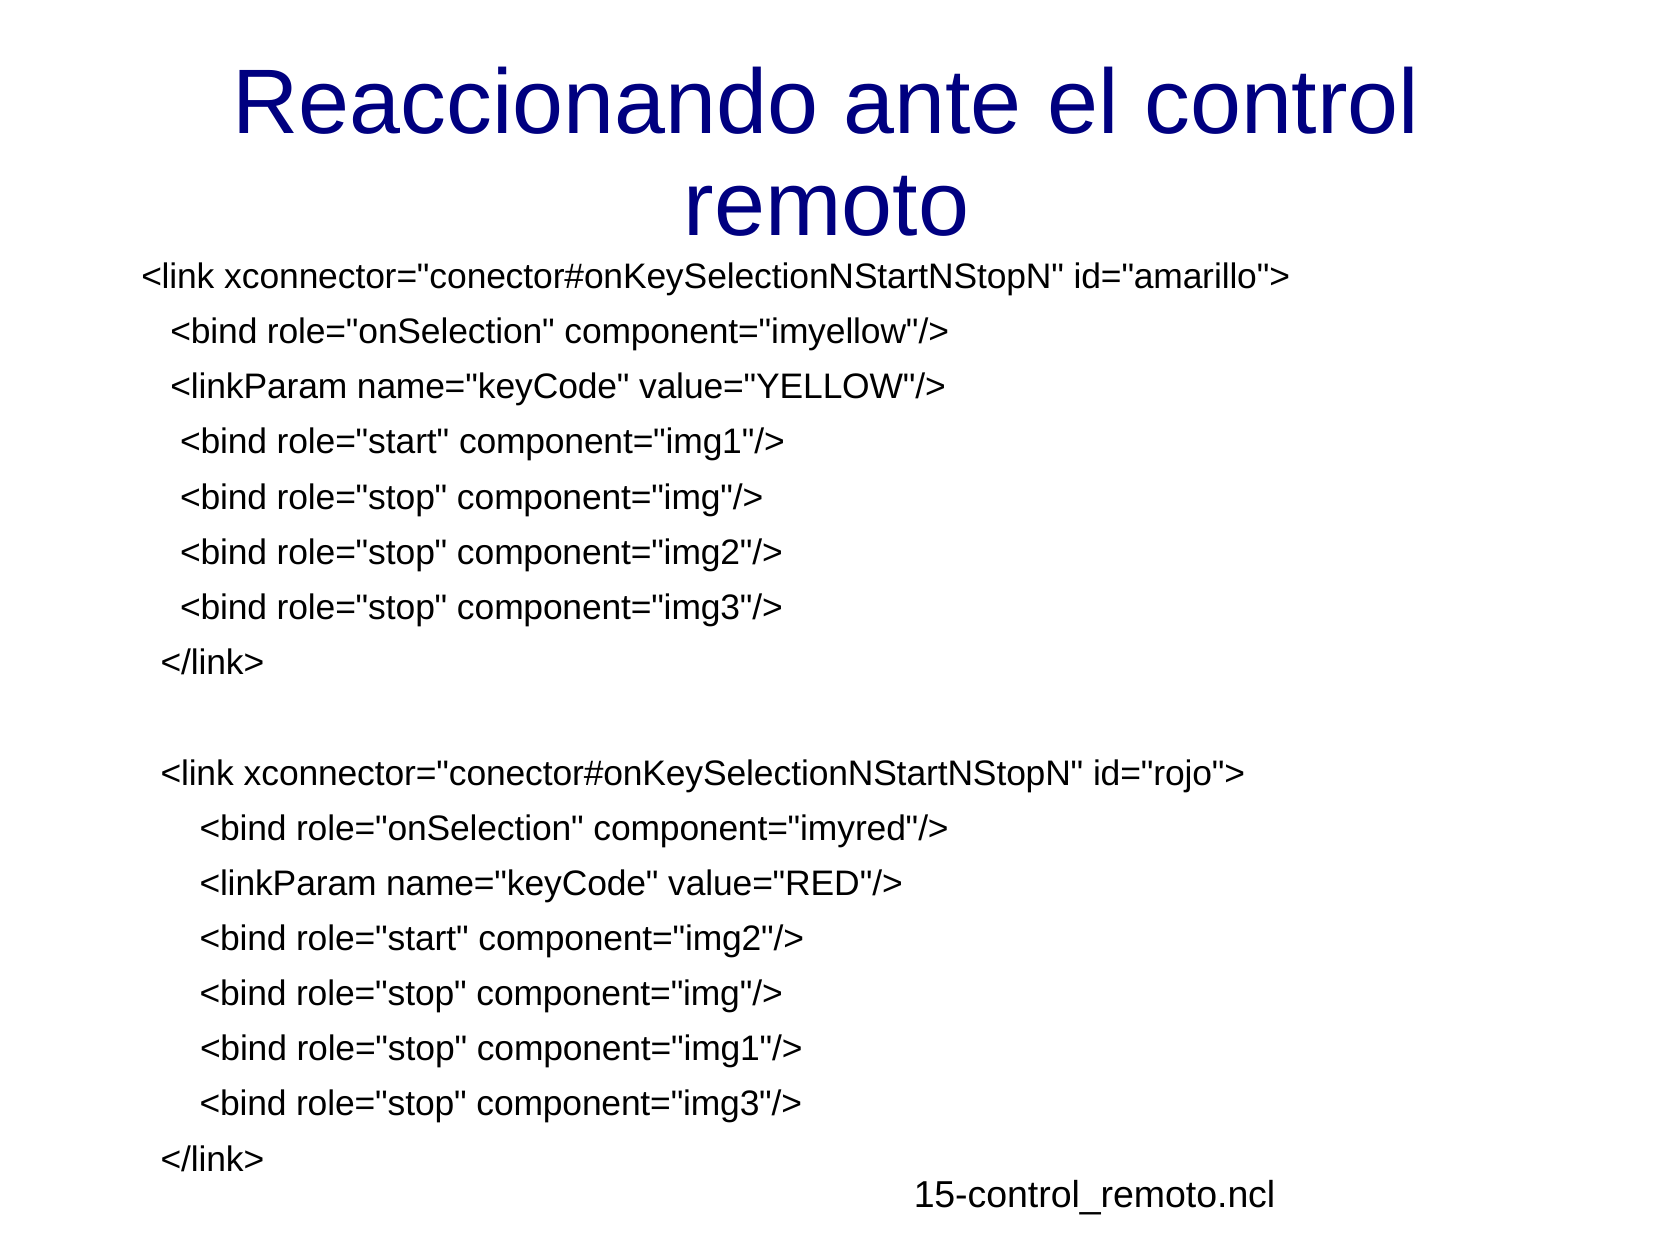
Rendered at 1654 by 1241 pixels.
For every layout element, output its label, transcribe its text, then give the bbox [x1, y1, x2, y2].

list <link xconnector="conector#onKeySelectionNStartNStopN" id="amarillo"> <bind role="onSelection" component="imyellow"/> <linkParam name="keyCode" value="YELLOW"/> <bind role="start" component="img1"/> <bind role="stop" component="img"/> <bind role="stop" component="img2"/> <bind role="stop" component="img3"/> </link> <link xconnector="conector#onKeySelectionNStartNStopN" id="rojo"> <bind role="onSelection" component="imyred"/> <linkParam name="keyCode" value="RED"/> <bind role="start" component="img2"/> <bind role="stop" component="img"/> <bind role="stop" component="img1"/> <bind role="stop" component="img3"/> </link> [82, 256, 1538, 1195]
text_box 15-control_remoto.ncl [899, 1165, 1291, 1223]
title Reaccionando ante el control remoto [82, 49, 1571, 257]
